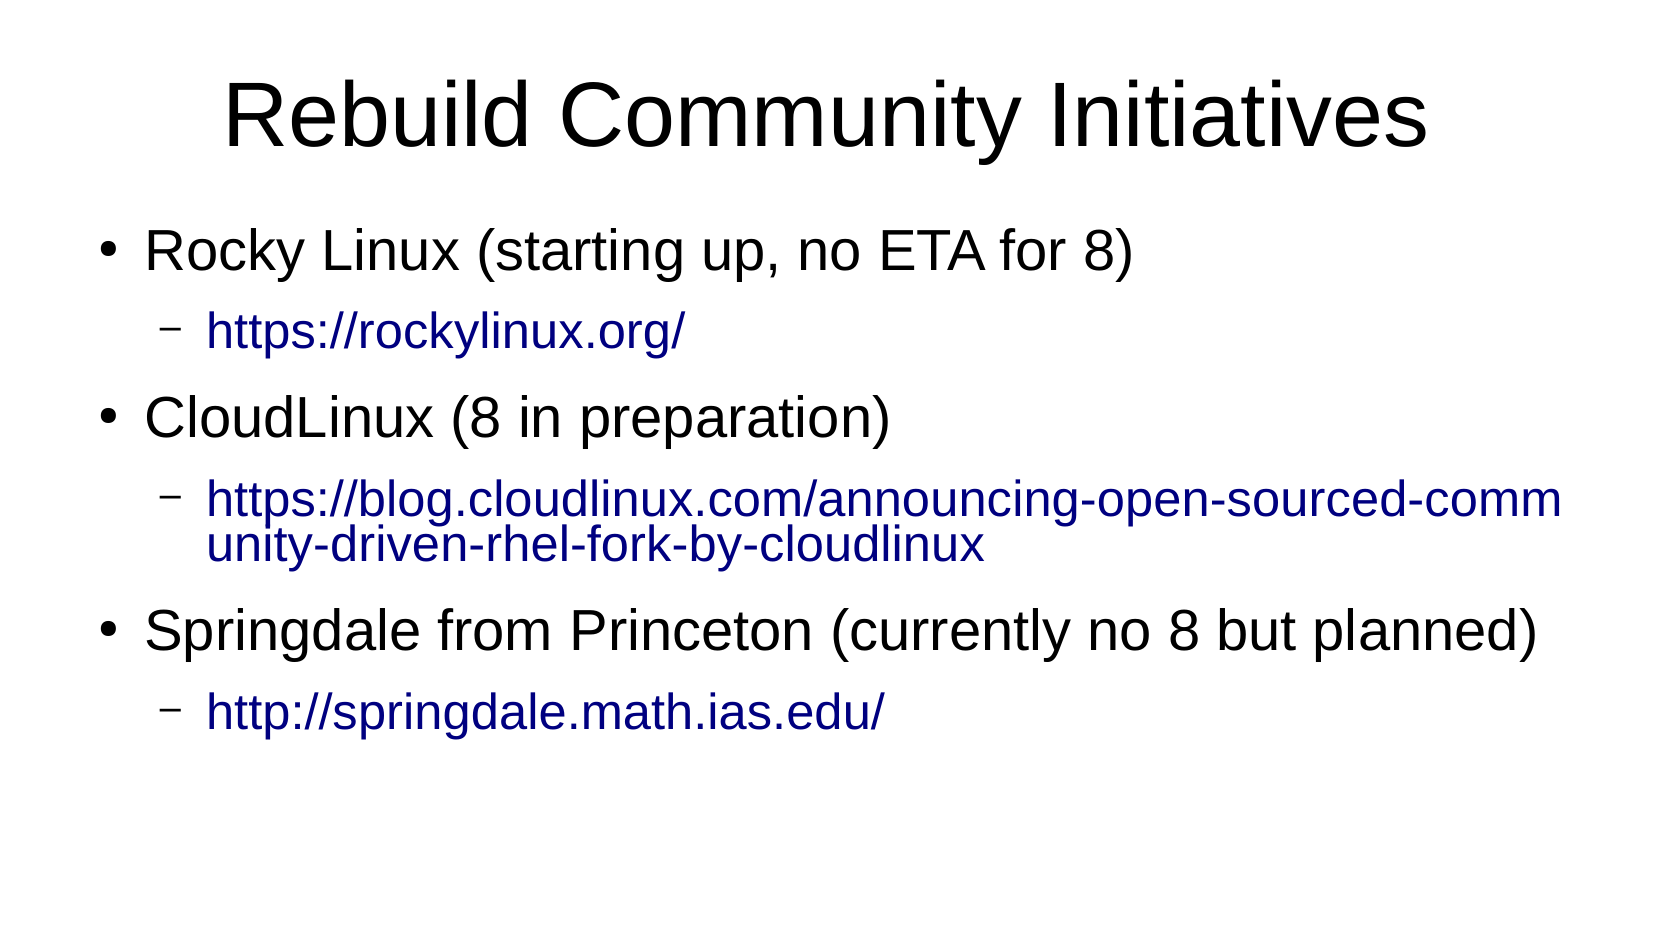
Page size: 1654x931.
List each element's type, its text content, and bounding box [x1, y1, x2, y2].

list Rocky Linux (starting up, no ETA for 8) https://rockylinux.org/ CloudLinux (8 in preparation) https://blog.cloudlinux.com/announcing-open-sourced-community-driven-rhel-fork-by-cloudlinux Springdale from Princeton (currently no 8 but planned) http://springdale.math.ias.edu/ [82, 217, 1571, 758]
title Rebuild Community Initiatives [82, 37, 1571, 193]
